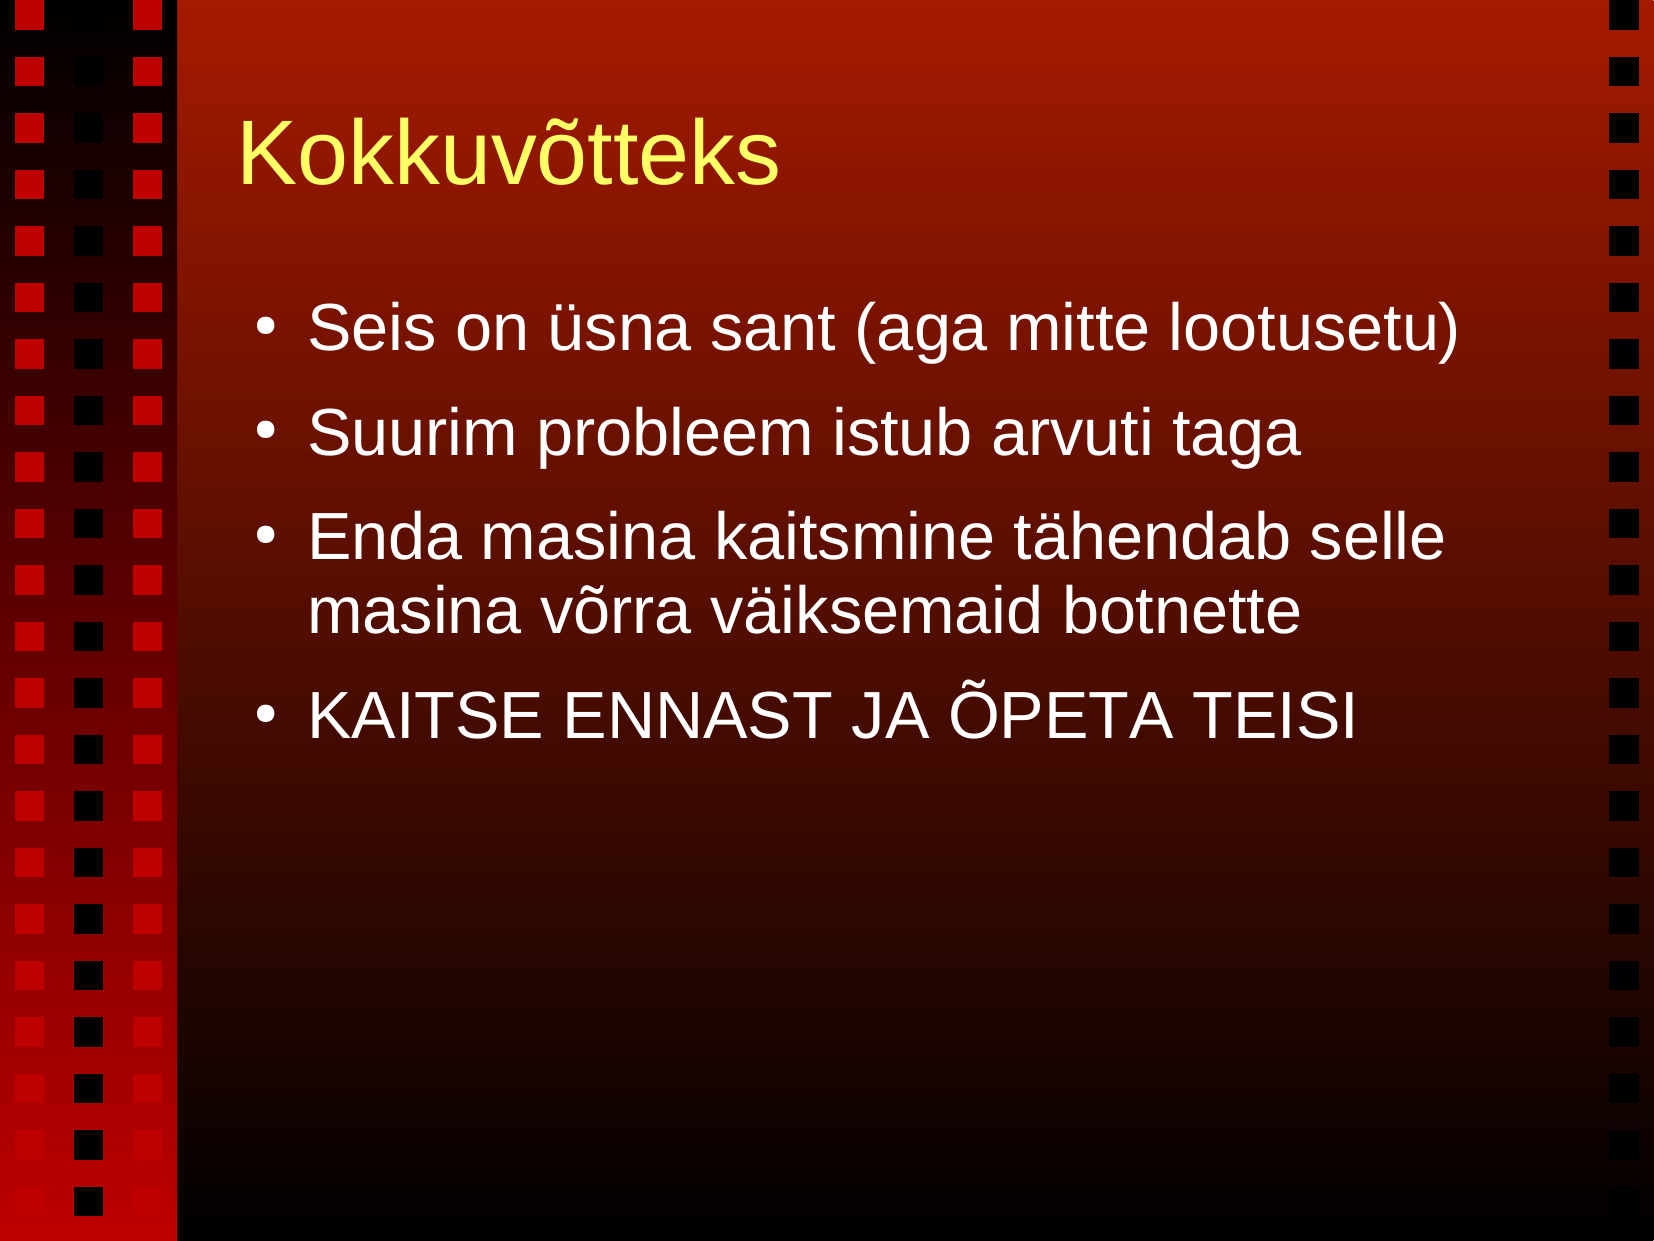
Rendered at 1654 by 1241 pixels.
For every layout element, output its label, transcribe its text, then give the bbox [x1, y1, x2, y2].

list Seis on üsna sant (aga mitte lootusetu) Suurim probleem istub arvuti taga Enda masina kaitsmine tähendab selle masina võrra väiksemaid botnette KAITSE ENNAST JA ÕPETA TEISI [236, 290, 1571, 1109]
title Kokkuvõtteks [236, 49, 1571, 257]
